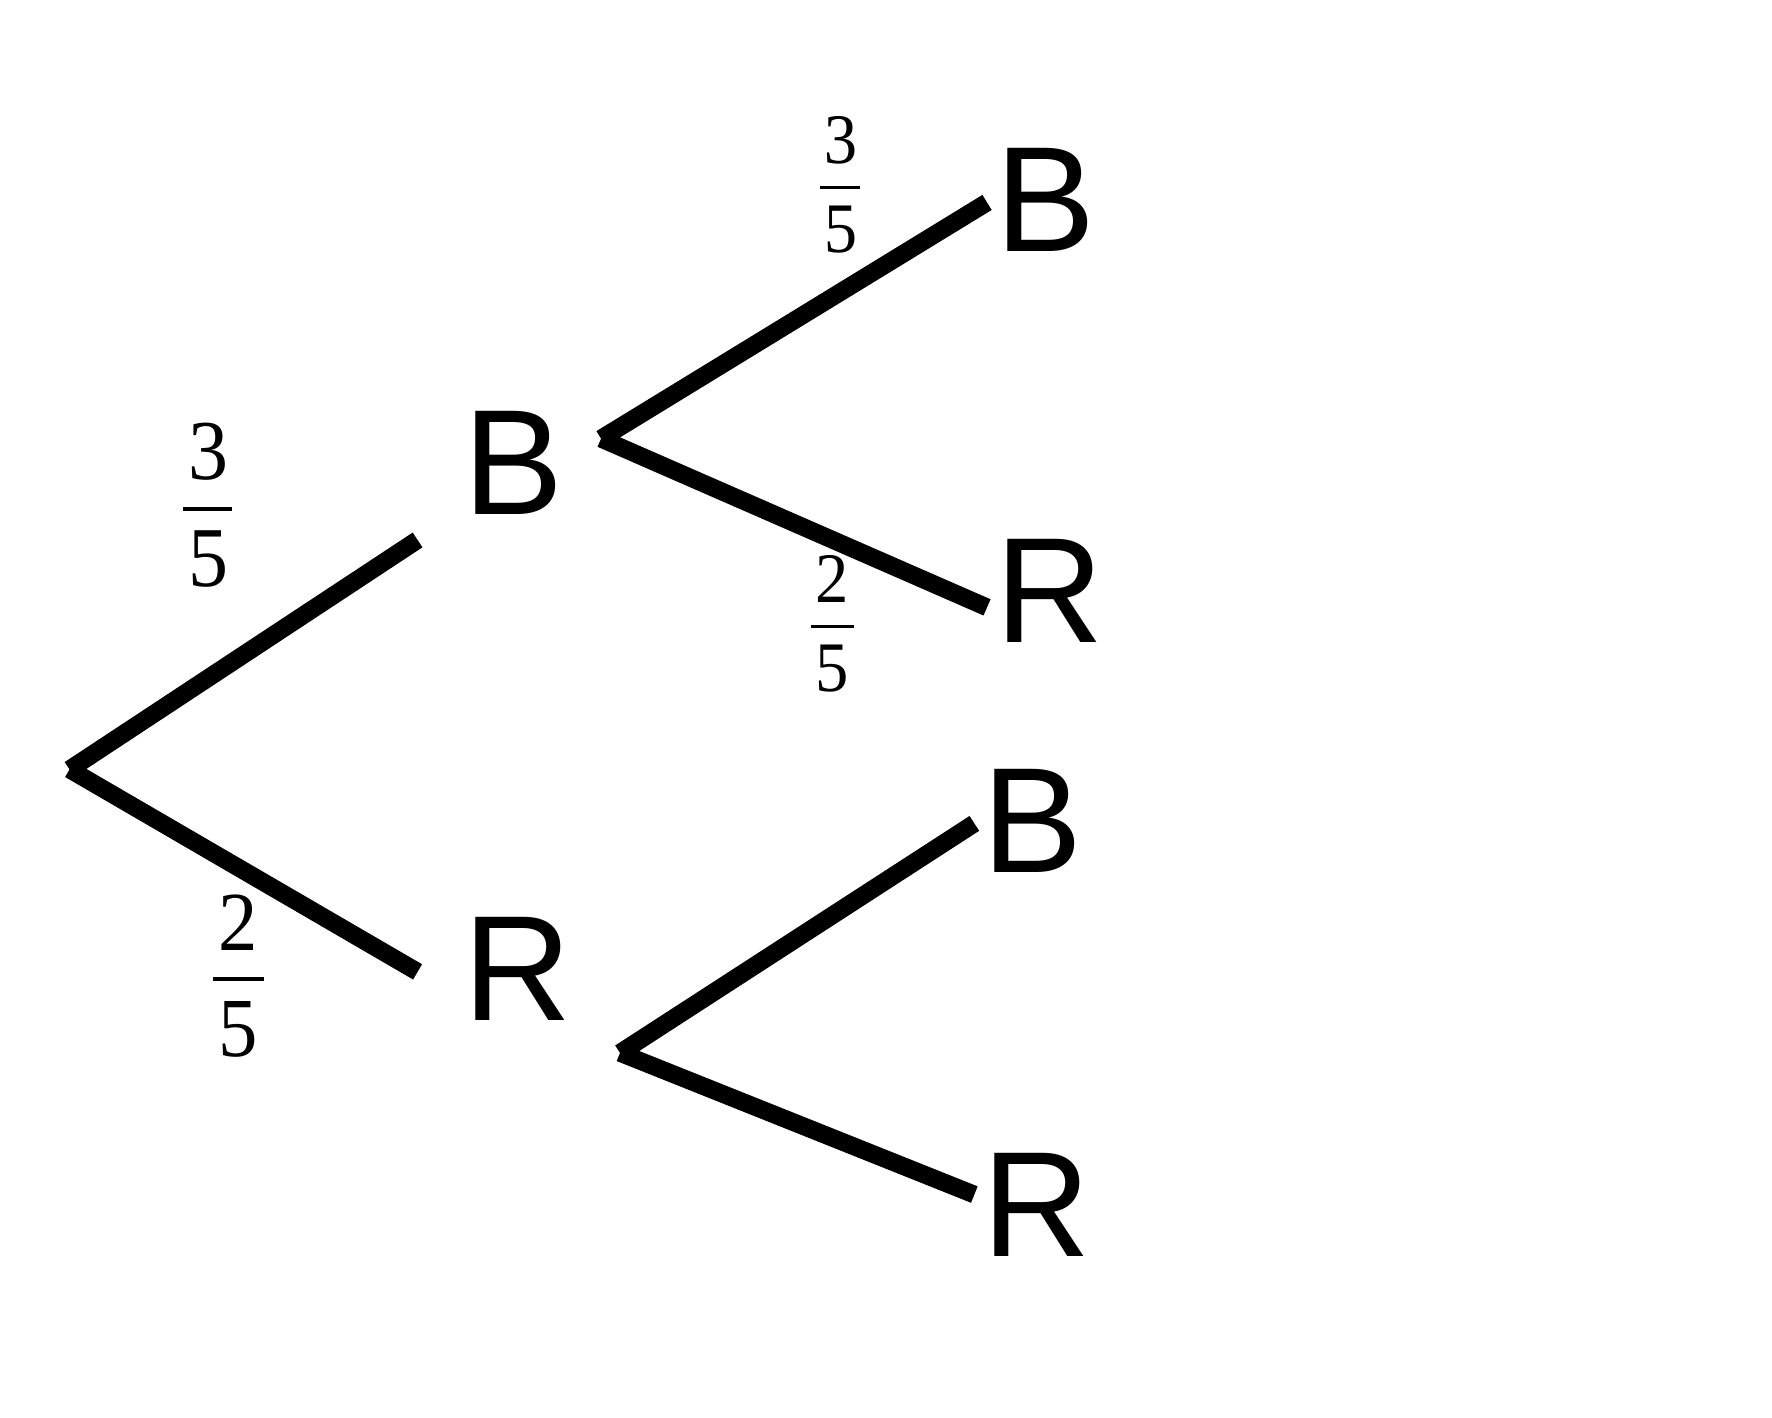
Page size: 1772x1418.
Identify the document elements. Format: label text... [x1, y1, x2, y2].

text_box R [449, 877, 608, 1086]
chart [158, 404, 254, 608]
text_box B [980, 107, 1108, 317]
chart [188, 877, 285, 1077]
text_box R [980, 499, 1139, 708]
text_box B [968, 728, 1095, 938]
chart [798, 101, 878, 271]
text_box B [449, 371, 576, 580]
text_box R [968, 1113, 1127, 1323]
chart [789, 539, 872, 709]
